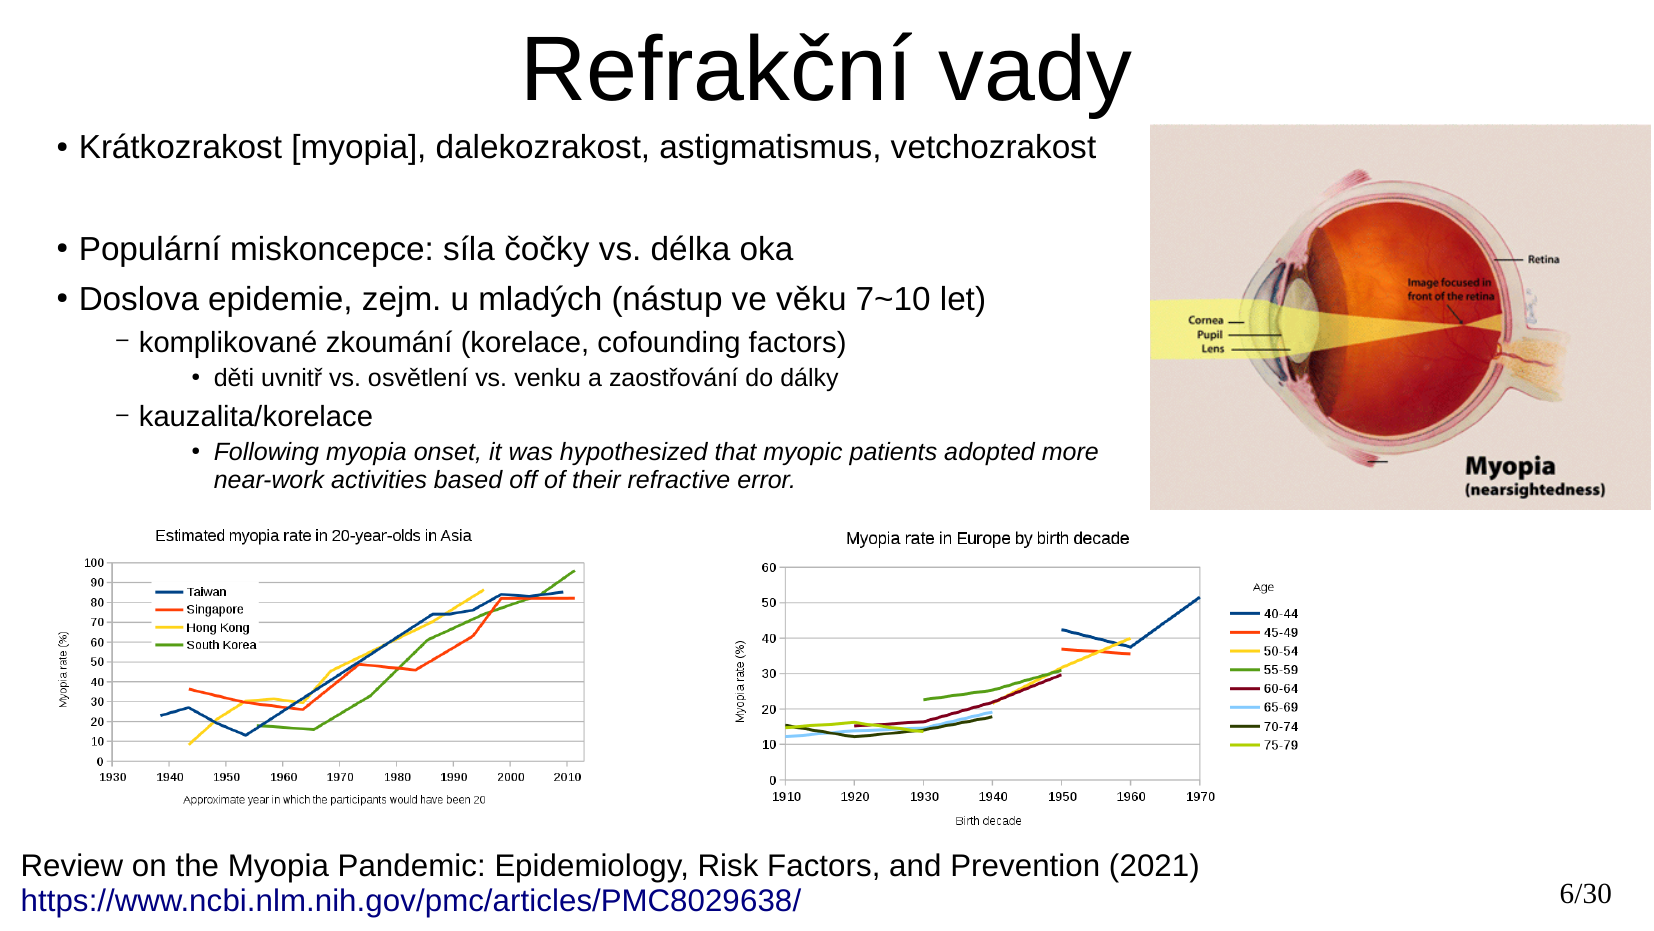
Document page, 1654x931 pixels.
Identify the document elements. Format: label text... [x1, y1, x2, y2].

picture [1150, 124, 1651, 510]
picture [712, 511, 1309, 847]
title Refrakční vady [82, 17, 1571, 121]
text_box Review on the Myopia Pandemic: Epidemiology, Risk Factors, and Prevention (2021) https://www.ncbi.nlm.nih.gov/pmc/articles/PMC8029638/ [5, 840, 1218, 926]
list Krátkozrakost [myopia], dalekozrakost, astigmatismus, vetchozrakost Populární miskoncepce: síla čočky vs. délka oka Doslova epidemie, zejm. u mladých (nástup ve věku 7~10 let) komplikované zkoumání (korelace, cofounding factors) děti uvnitř vs. osvětlení vs. venku a zaostřování do dálky kauzalita/korelace Following myopia onset, it was hypothesized that myopic patients adopted more near-work activities based off of their refractive error. [41, 128, 1126, 669]
picture [37, 510, 595, 824]
